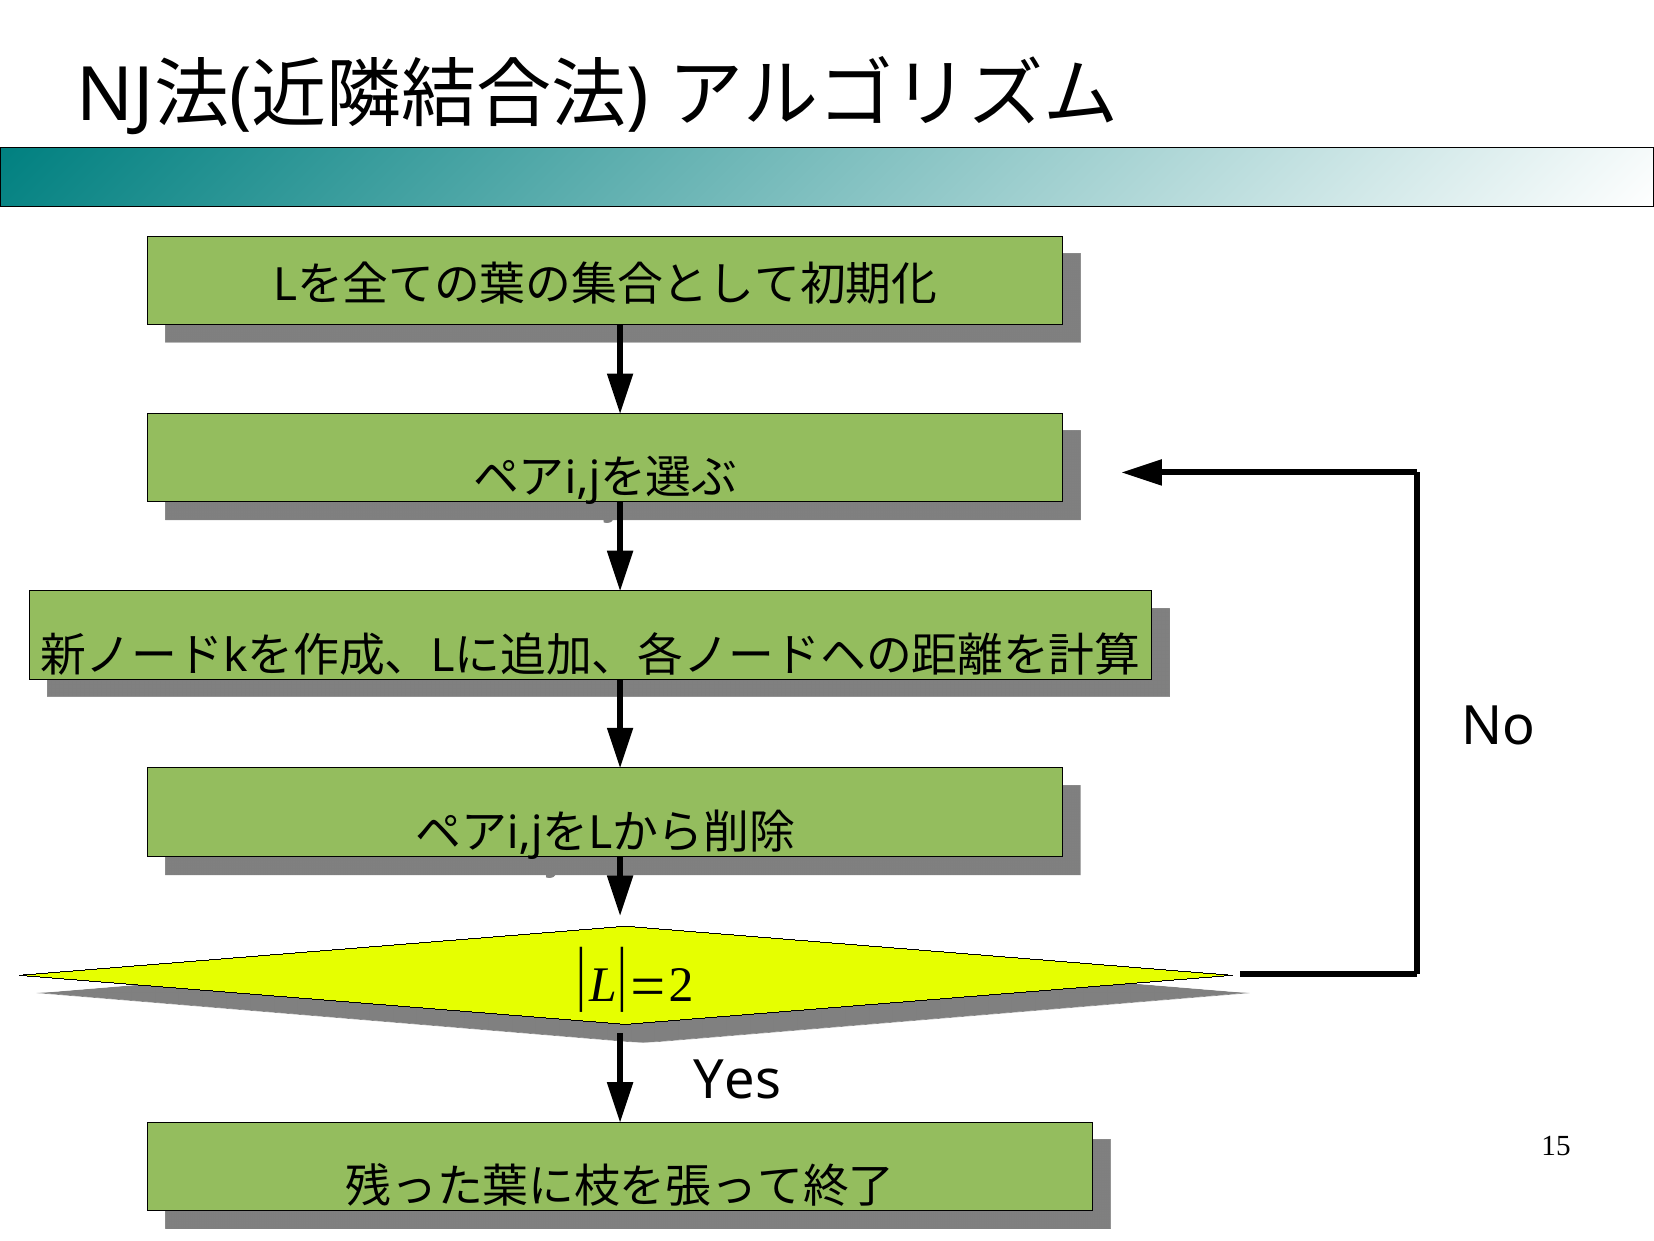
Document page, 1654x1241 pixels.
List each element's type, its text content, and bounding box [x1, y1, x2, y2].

title NJ法(近隣結合法) アルゴリズム [76, 29, 1565, 148]
text_box Lを全ての葉の集合として初期化 [147, 236, 1063, 325]
text_box ペアi,jをLから削除 [147, 767, 1063, 857]
text_box 残った葉に枝を張って終了 [147, 1122, 1093, 1211]
text_box Yes [679, 1033, 827, 1107]
text_box [19, 926, 1233, 1025]
text_box 新ノードkを作成、Lに追加、各ノードヘの距離を計算 [29, 590, 1152, 680]
chart [565, 944, 701, 1016]
text_box ペアi,jを選ぶ [147, 413, 1063, 502]
text_box No [1446, 679, 1595, 753]
